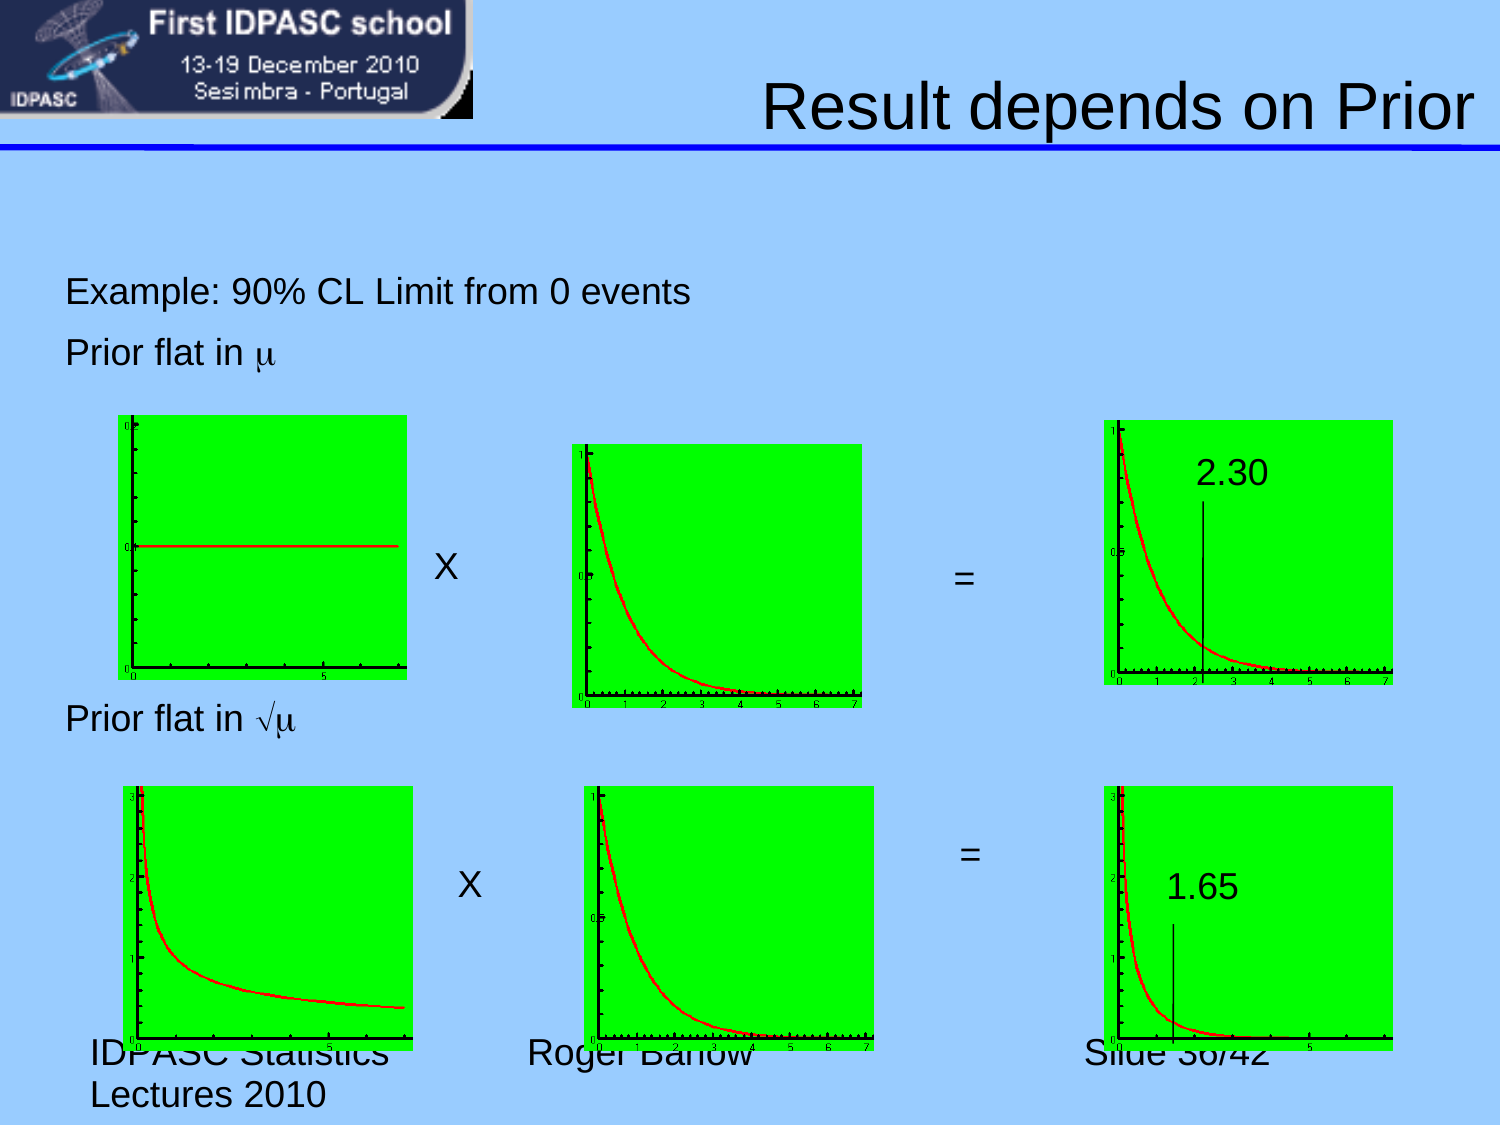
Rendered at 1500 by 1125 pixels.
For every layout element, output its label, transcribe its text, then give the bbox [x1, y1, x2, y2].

text_box = [944, 826, 1064, 884]
picture [0, 0, 473, 119]
picture [1104, 786, 1393, 1051]
text_box X [419, 538, 538, 596]
picture [1104, 420, 1393, 685]
title Result depends on Prior [29, 32, 1477, 253]
text_box X [442, 856, 562, 914]
picture [123, 786, 413, 1051]
picture [572, 444, 862, 708]
text_box 1.65 [1151, 858, 1300, 916]
picture [584, 786, 874, 1051]
text_box Example: 90% CL Limit from 0 events Prior flat in  Prior flat in  [64, 267, 1471, 1059]
text_box = [939, 550, 1058, 608]
picture [118, 415, 407, 680]
text_box 2.30 [1180, 445, 1329, 503]
